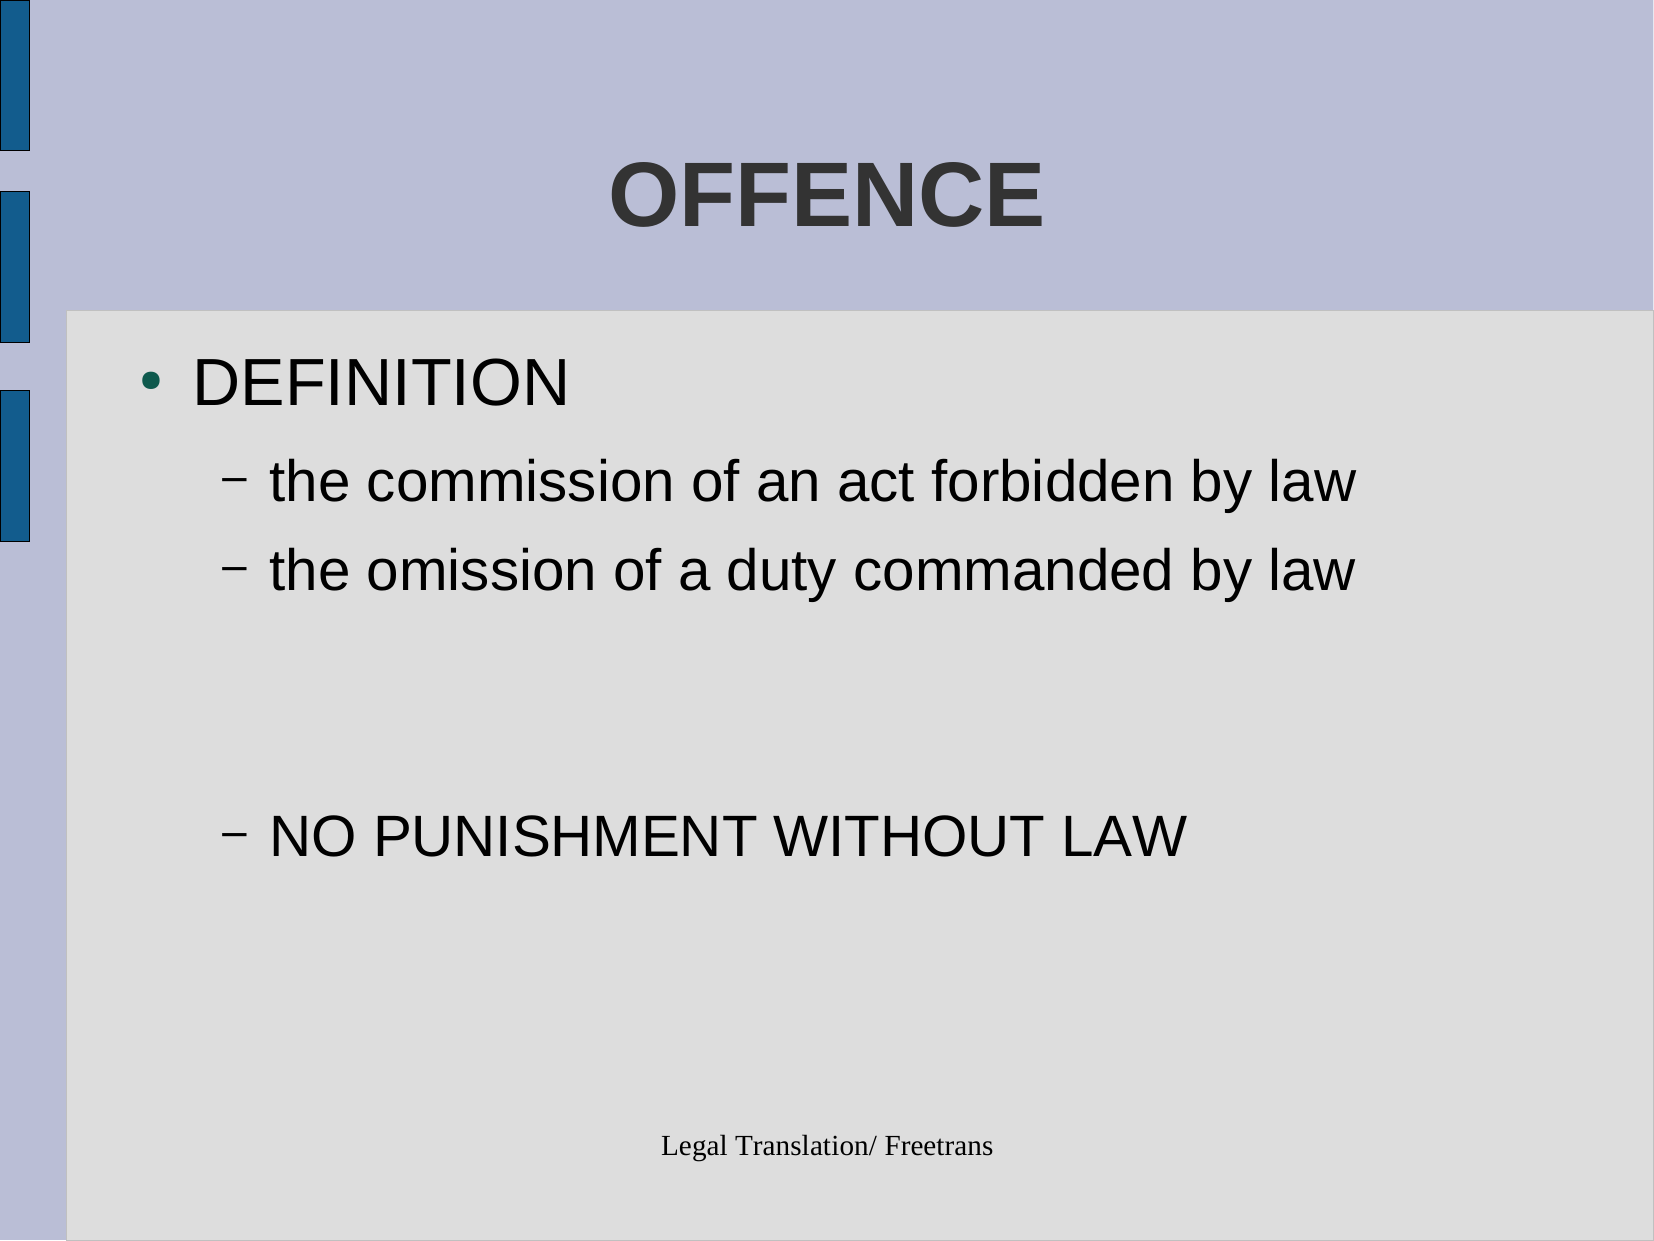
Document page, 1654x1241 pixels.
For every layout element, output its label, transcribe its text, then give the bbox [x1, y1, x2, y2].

title OFFENCE [121, 91, 1534, 299]
list DEFINITION the commission of an act forbidden by law the omission of a duty commanded by law NO PUNISHMENT WITHOUT LAW [121, 344, 1534, 1127]
